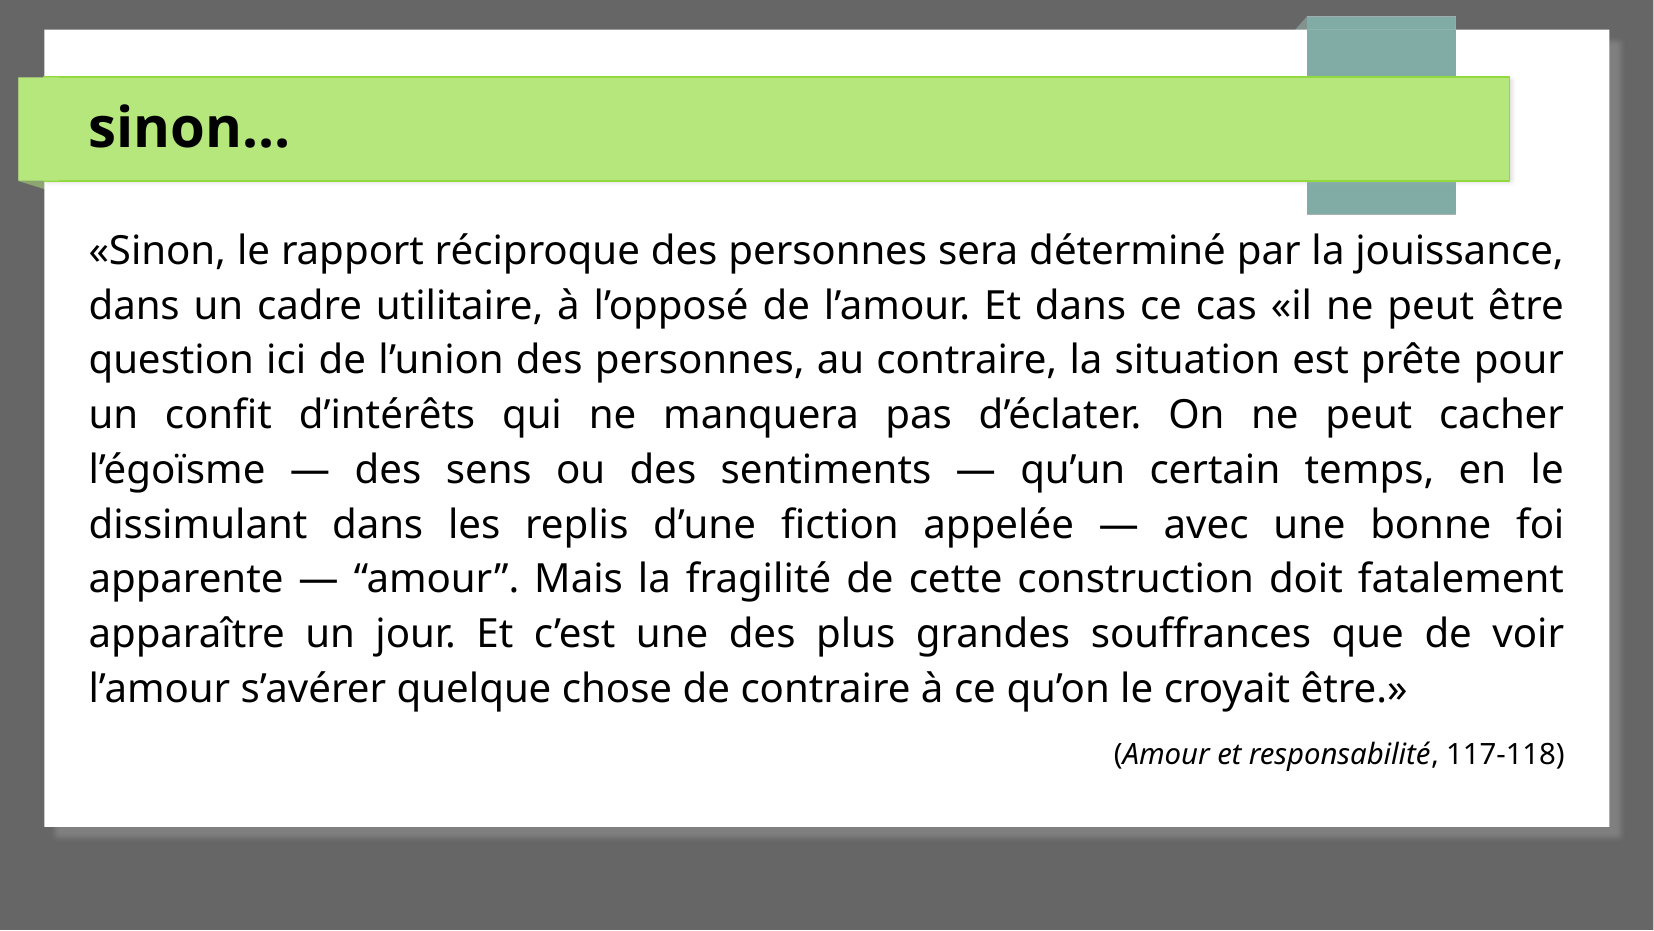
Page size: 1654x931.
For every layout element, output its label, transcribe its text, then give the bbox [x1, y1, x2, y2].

list «Sinon, le rapport réciproque des personnes sera déterminé par la jouissance, dans un cadre utilitaire, à l’opposé de l’amour. Et dans ce cas «il ne peut être question ici de l’union des personnes, au contraire, la situation est prête pour un confit d’intérêts qui ne manquera pas d’éclater. On ne peut cacher l’égoïsme — des sens ou des sentiments — qu’un certain temps, en le dissimulant dans les replis d’une fiction appelée — avec une bonne foi apparente — “amour”. Mais la fragilité de cette construction doit fatalement apparaître un jour. Et c’est une des plus grandes souffrances que de voir l’amour s’avérer quelque chose de contraire à ce qu’on le croyait être.» (Amour et responsabilité, 117-118) [88, 221, 1565, 813]
title sinon… [88, 73, 1506, 178]
